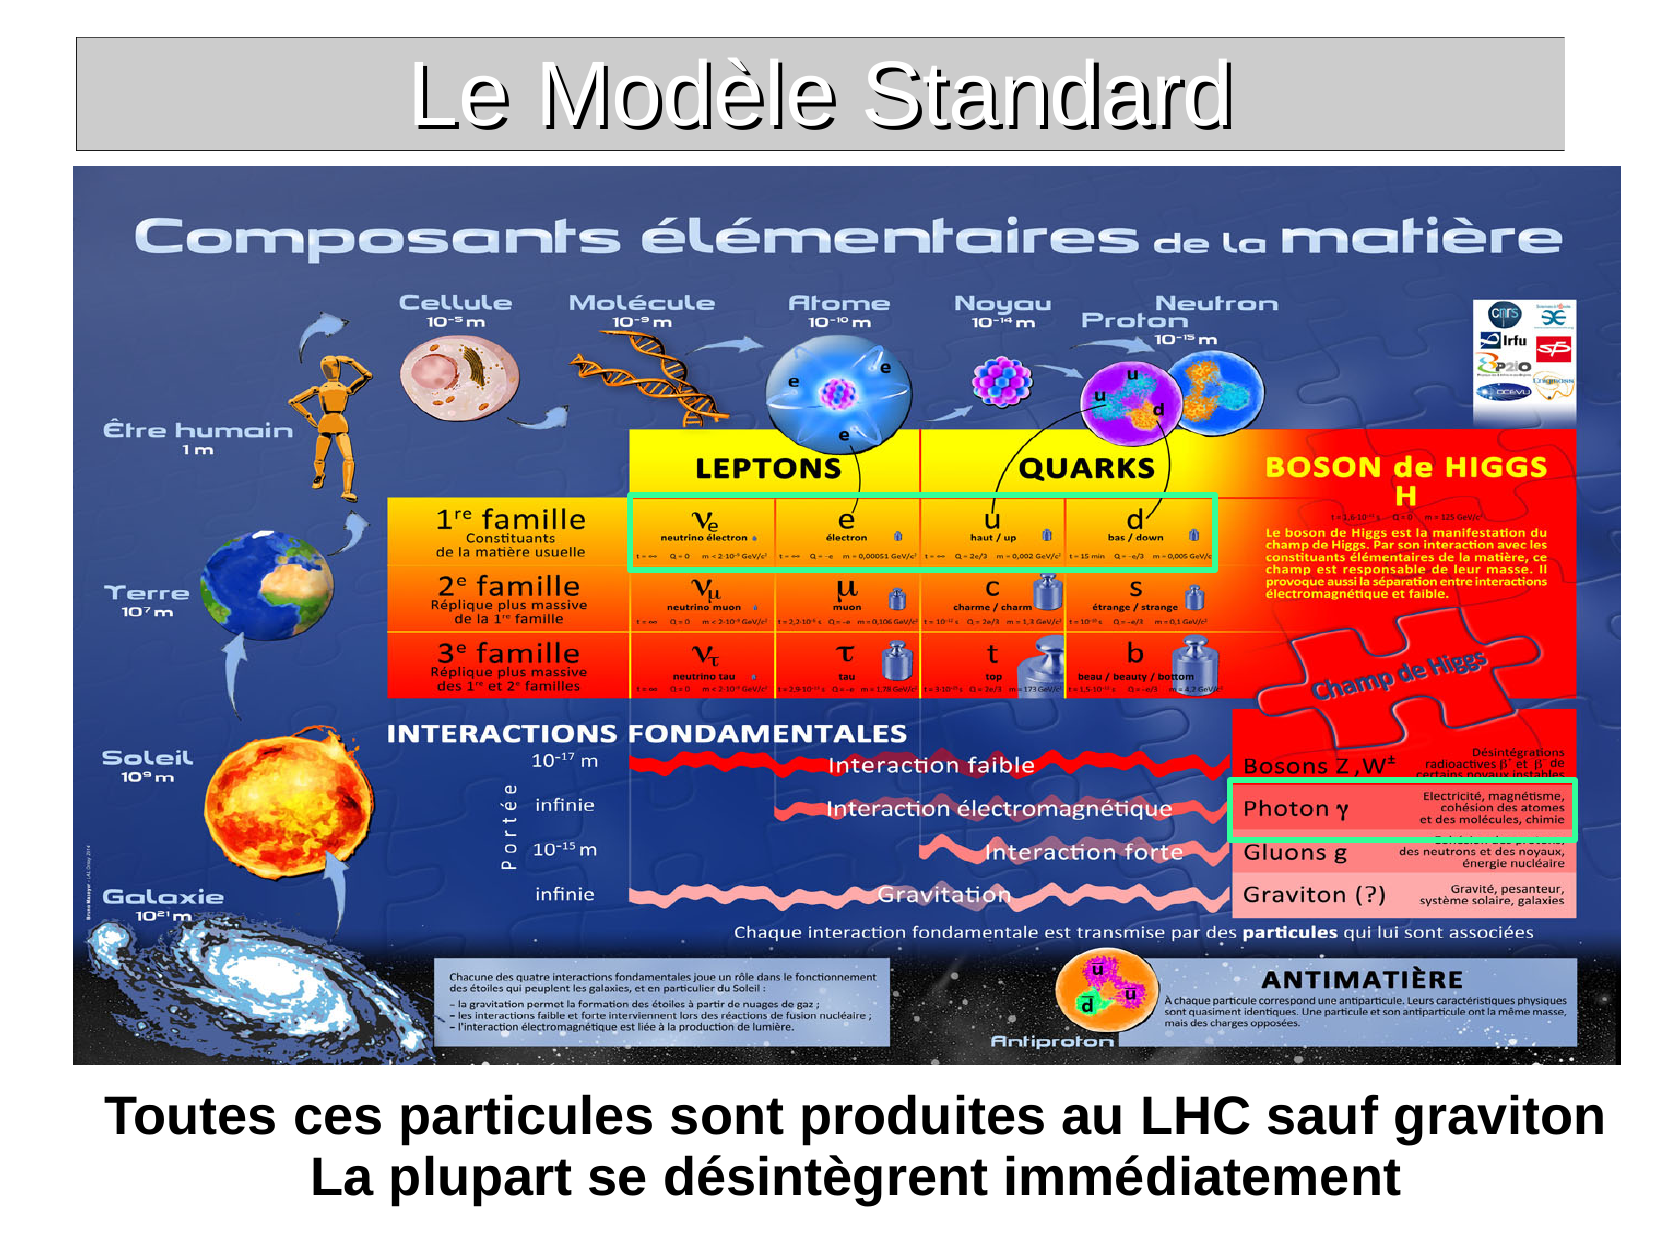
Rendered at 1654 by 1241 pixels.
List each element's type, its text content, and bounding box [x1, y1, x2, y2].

picture [73, 166, 1621, 1066]
title Le Modèle Standard [76, 37, 1565, 151]
text_box Toutes ces particules sont produites au LHC sauf graviton La plupart se désintègrent immédiatement [60, 1078, 1654, 1241]
